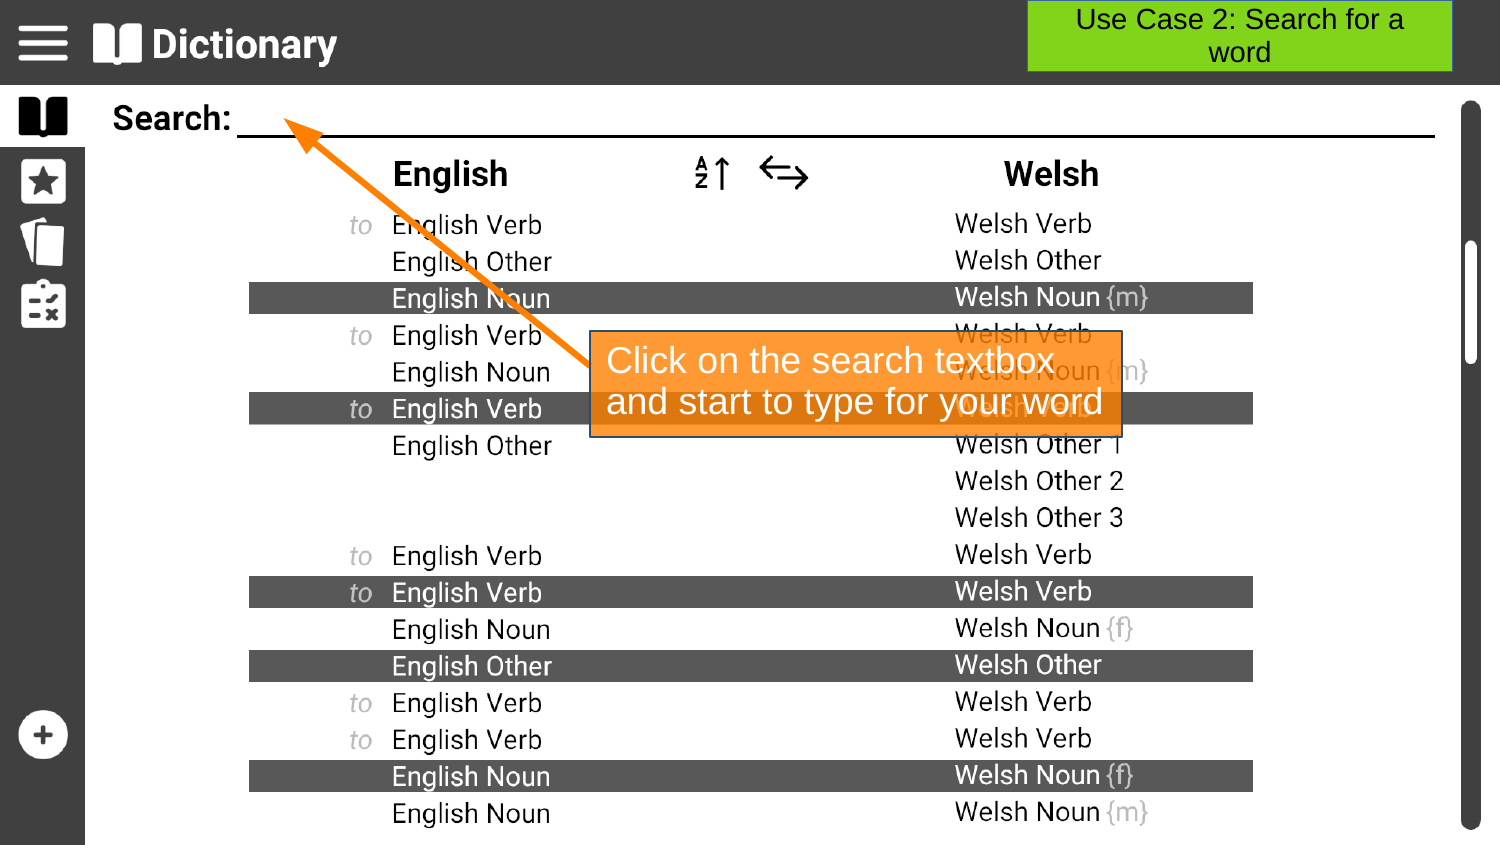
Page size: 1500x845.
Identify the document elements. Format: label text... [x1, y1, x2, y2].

picture [0, 0, 1500, 845]
text_box Use Case 2: Search for a word [1027, 0, 1453, 72]
text_box Click on the search textbox and start to type for your word [590, 330, 1123, 438]
